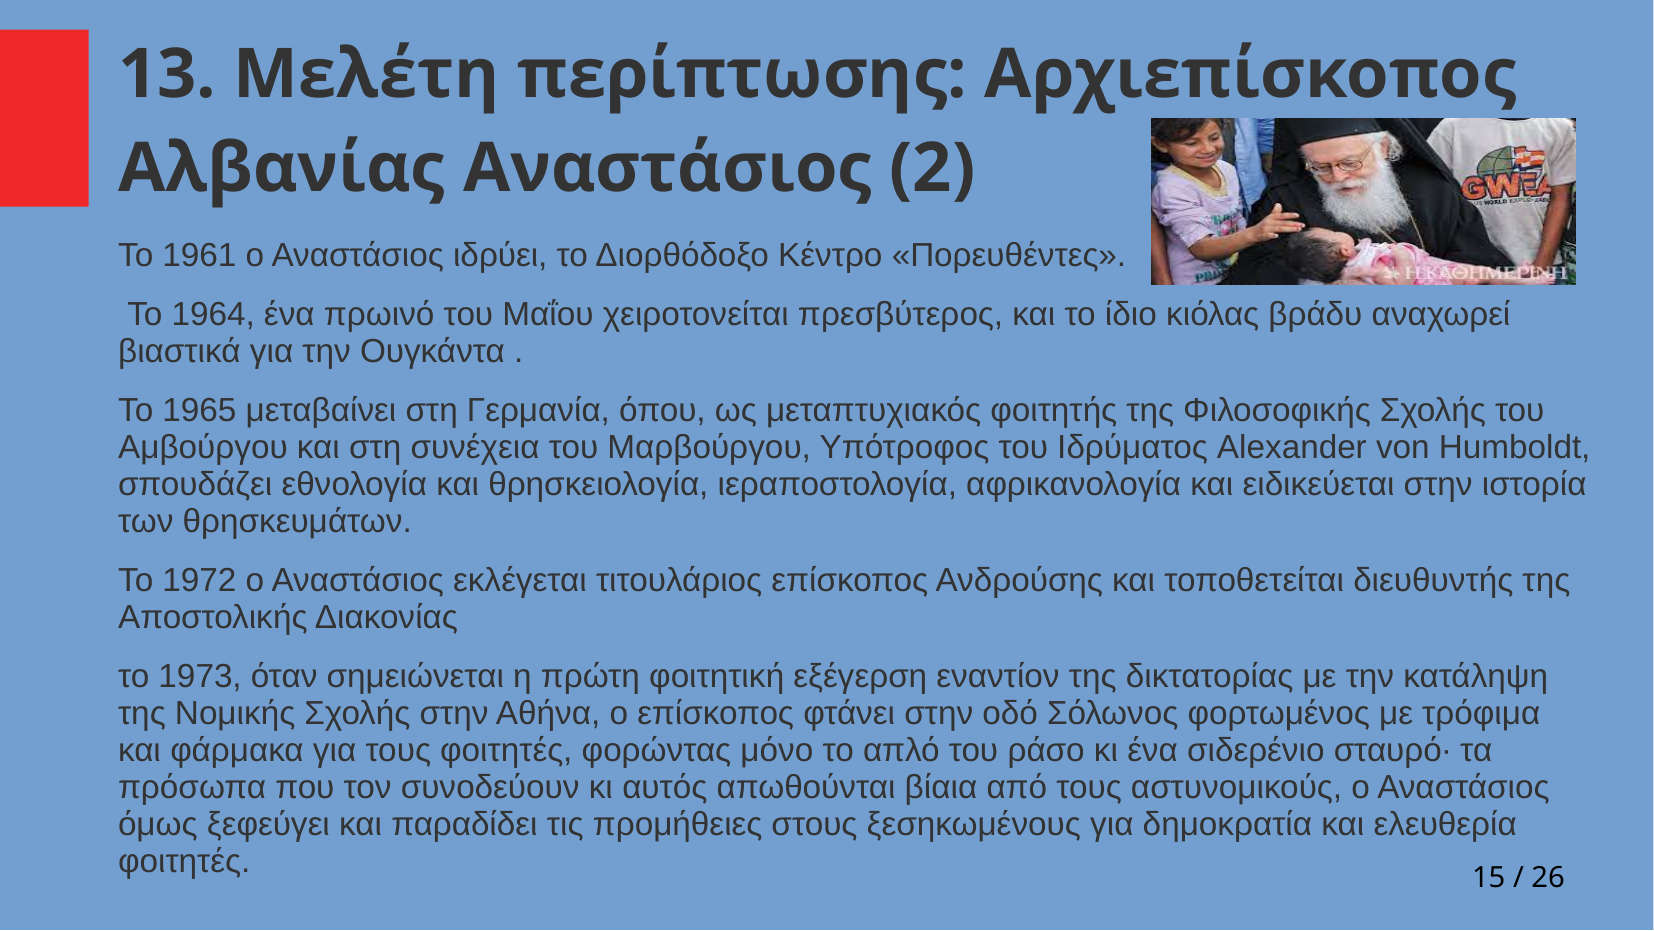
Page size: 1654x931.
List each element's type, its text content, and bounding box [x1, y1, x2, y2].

title 13. Μελέτη περίπτωσης: Αρχιεπίσκοπος Αλβανίας Αναστάσιος (2) [118, 21, 1595, 216]
picture [1151, 118, 1576, 285]
list Το 1961 ο Αναστάσιος ιδρύει, το Διορθόδοξο Κέντρο «Πορευθέντες». Το 1964, ένα πρωινό του Μαΐου χειροτονείται πρεσβύτερος, και το ίδιο κιόλας βράδυ αναχωρεί βιαστικά για την Ουγκάντα . Το 1965 μεταβαίνει στη Γερμανία, όπου, ως μεταπτυχιακός φοιτητής της Φιλοσοφικής Σχολής του Αμβούργου και στη συνέχεια του Μαρβούργου, Υπότροφος του Ιδρύματος Alexander von Humboldt, σπουδάζει εθνολογία και θρησκειολογία, ιεραποστολογία, αφρικανολογία και ειδικεύεται στην ιστορία των θρησκευμάτων. Το 1972 ο Αναστάσιος εκλέγεται τιτουλάριος επίσκοπος Ανδρούσης και τοποθετείται διευθυντής της Αποστολικής Διακονίας το 1973, όταν σημειώνεται η πρώτη φοιτητική εξέγερση εναντίον της δικτατορίας με την κατάληψη της Νομικής Σχολής στην Αθήνα, ο επίσκοπος φτάνει στην οδό Σόλωνος φορτωμένος με τρόφιμα και φάρμακα για τους φοιτητές, φορώντας μόνο το απλό του ράσο κι ένα σιδερένιο σταυρό· τα πρόσωπα που τον συνοδεύουν κι αυτός απωθούνται βίαια από τους αστυνομικούς, ο Αναστάσιος όμως ξεφεύγει και παραδίδει τις προμήθειες στους ξεσηκωμένους για δημοκρατία και ελευθερία φοιτητές. [118, 236, 1595, 798]
